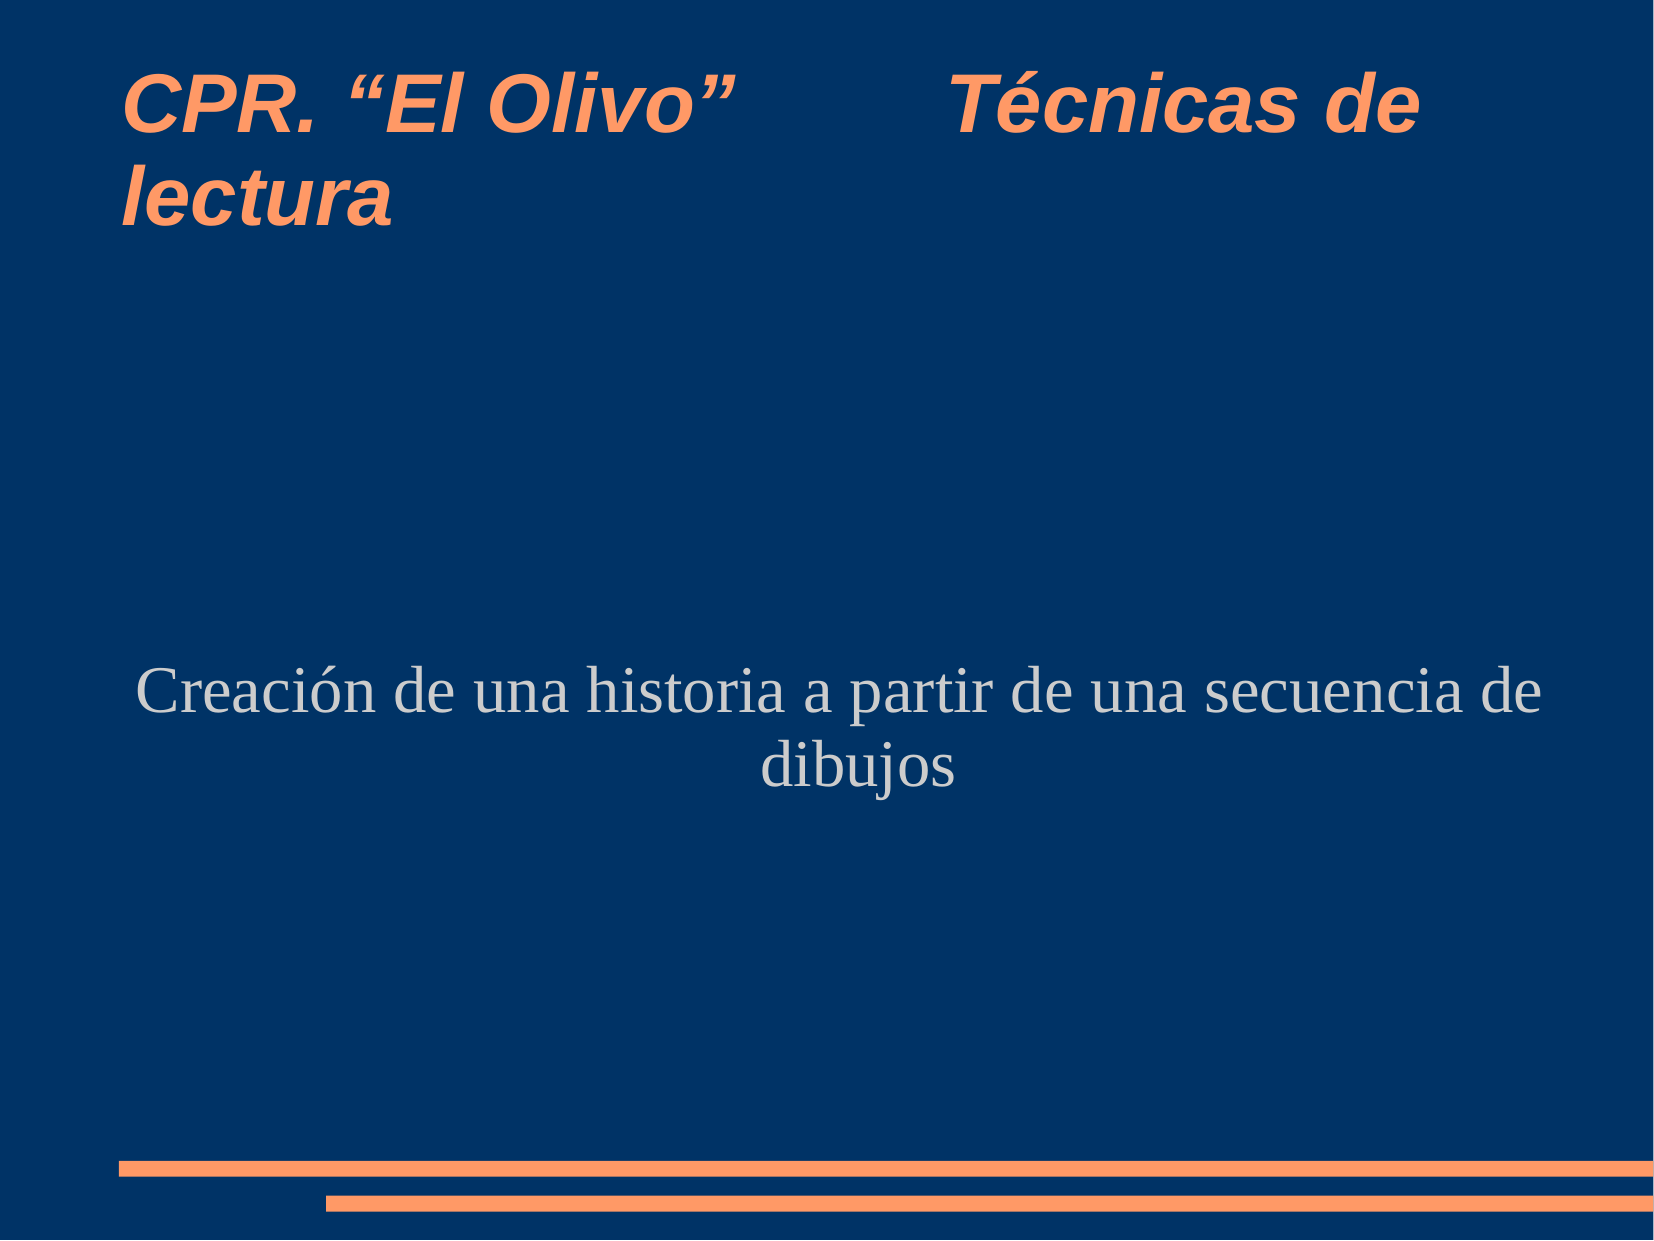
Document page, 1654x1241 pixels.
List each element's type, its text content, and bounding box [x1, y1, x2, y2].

subtitle Creación de una historia a partir de una secuencia de dibujos [121, 322, 1561, 1132]
title CPR. “El Olivo” Técnicas de lectura [121, 46, 1534, 254]
